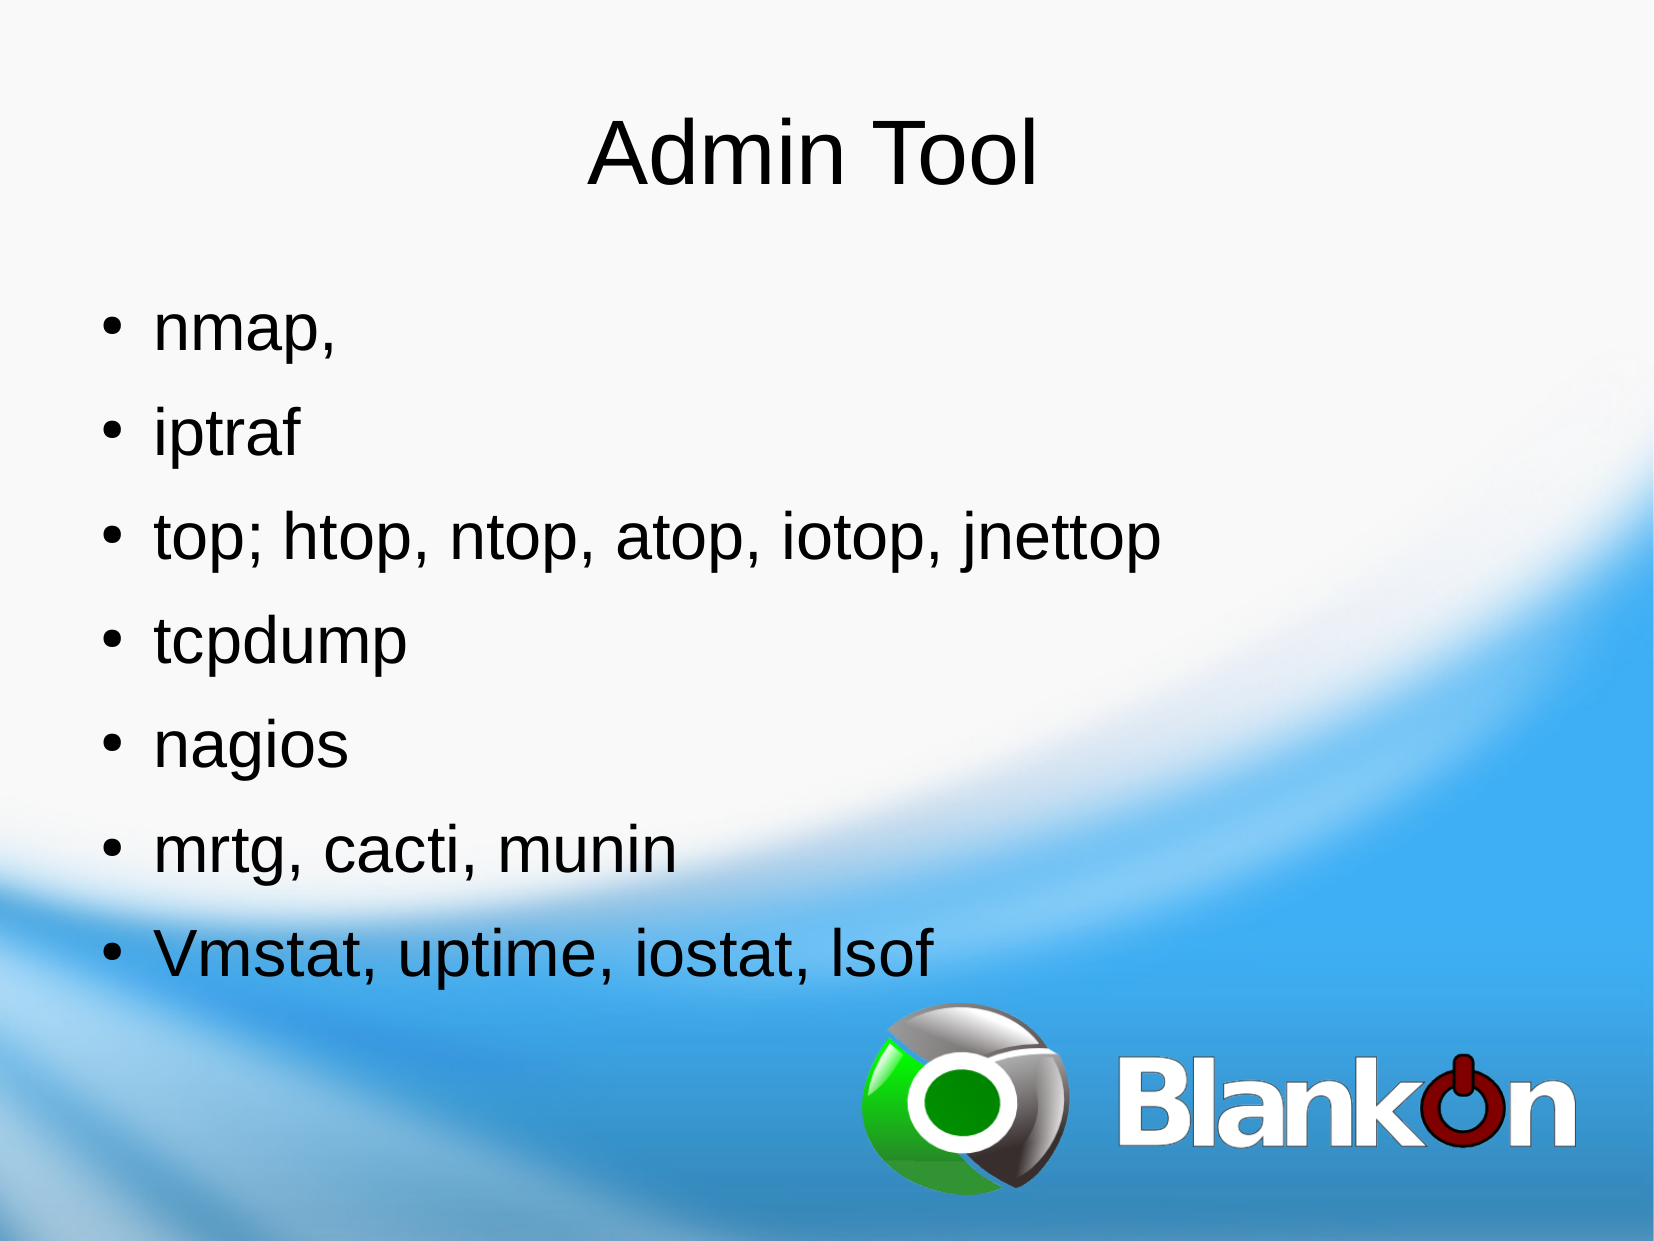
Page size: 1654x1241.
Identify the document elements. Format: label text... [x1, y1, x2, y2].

picture [0, 0, 1654, 1241]
title Admin Tool [82, 56, 1571, 250]
list nmap, iptraf top; htop, ntop, atop, iotop, jnettop tcpdump nagios mrtg, cacti, munin Vmstat, uptime, iostat, lsof [82, 290, 1571, 1109]
